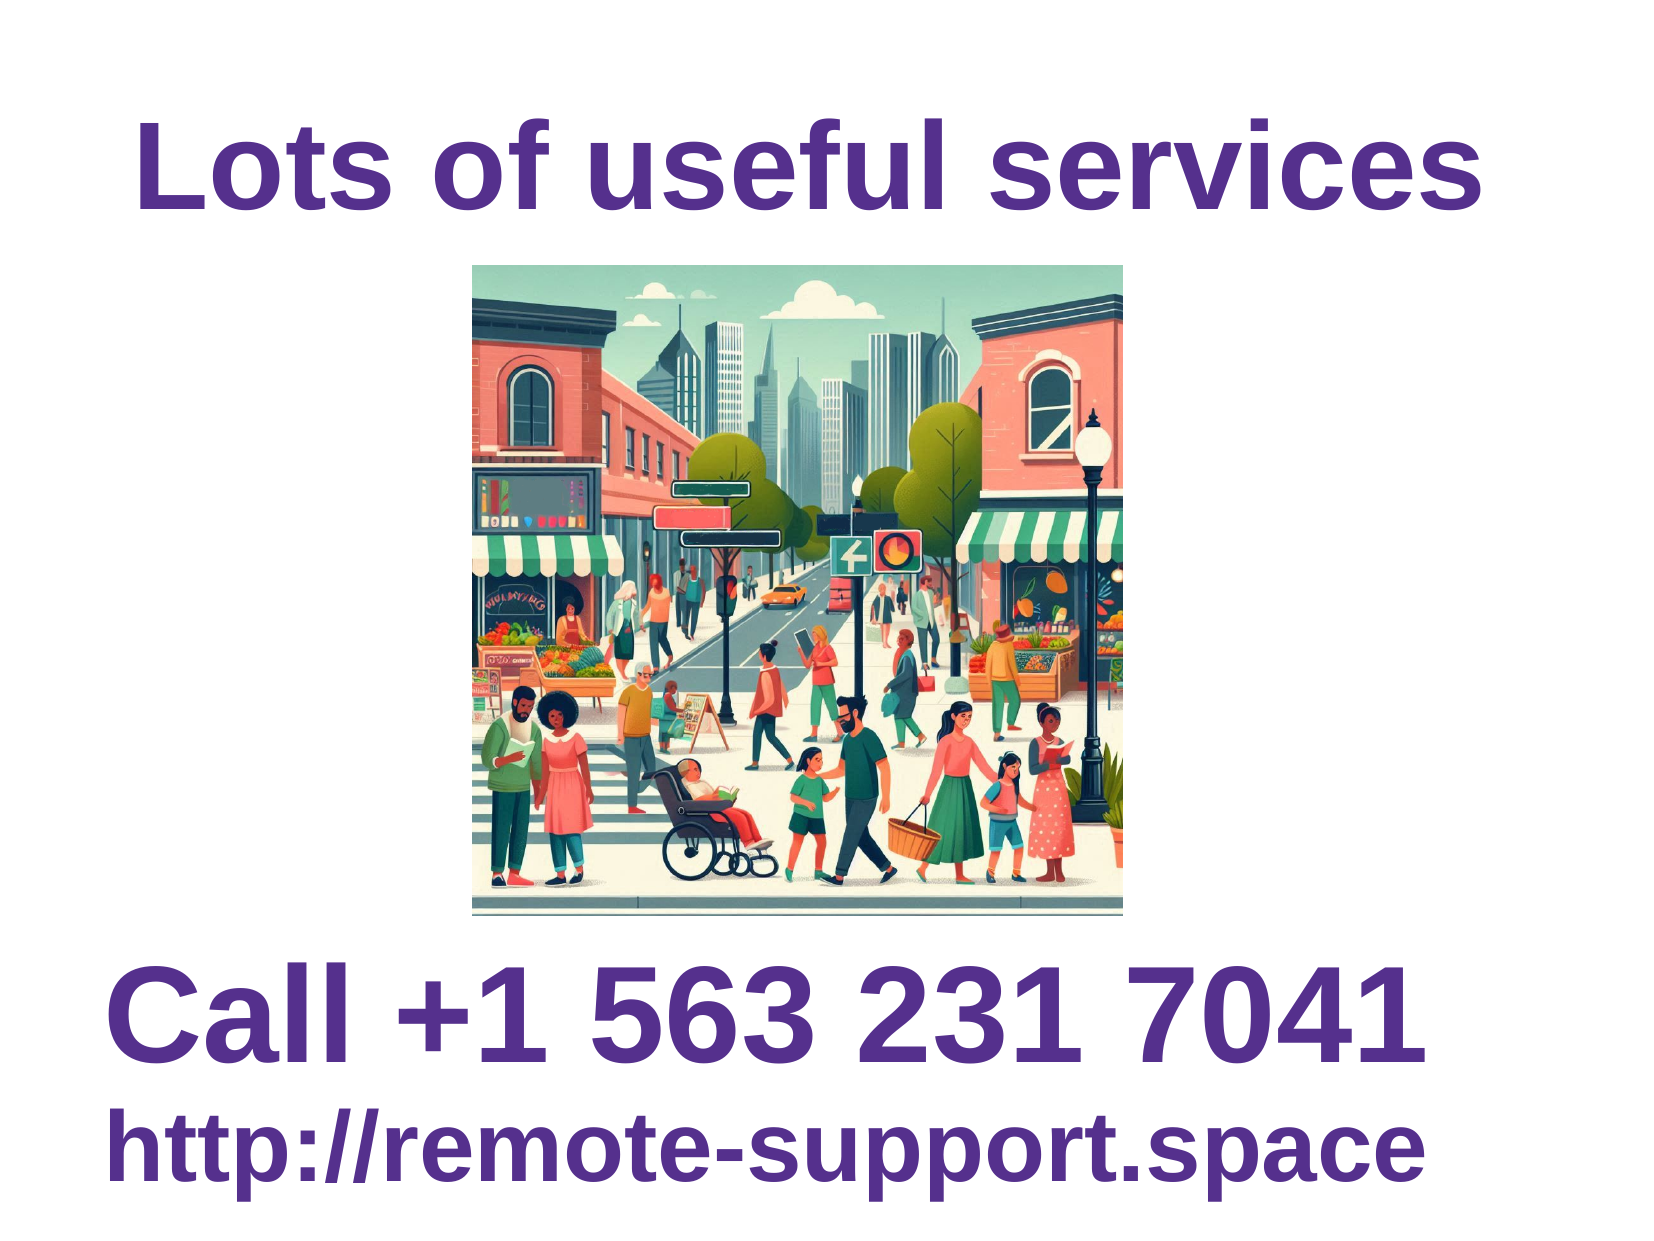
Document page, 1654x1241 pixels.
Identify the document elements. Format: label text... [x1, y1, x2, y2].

text_box Call +1 563 231 7041 http://remote-support.space [88, 930, 1565, 1211]
picture [472, 523, 1123, 916]
text_box Lots of useful services [118, 88, 1625, 523]
